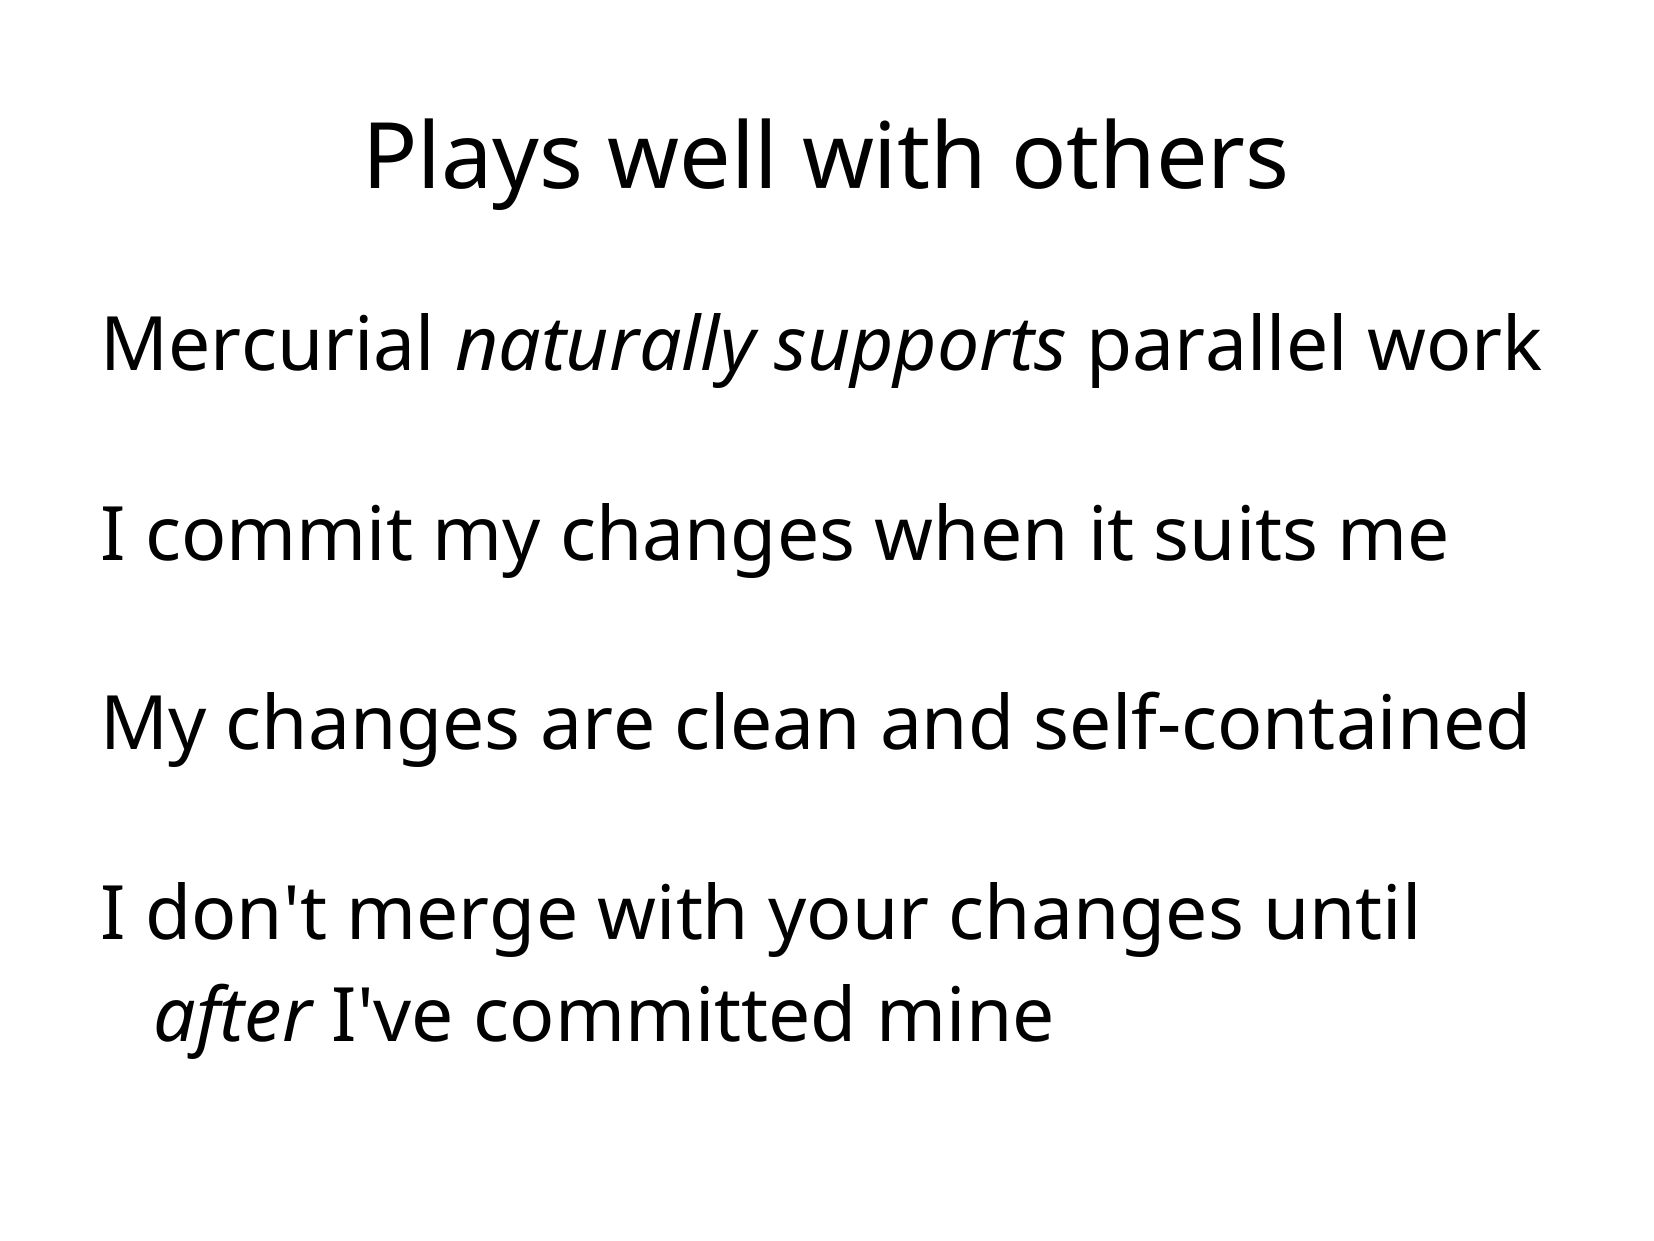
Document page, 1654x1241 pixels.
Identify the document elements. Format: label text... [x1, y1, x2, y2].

title Plays well with others [82, 49, 1571, 257]
list Mercurial naturally supports parallel work I commit my changes when it suits me My changes are clean and self-contained I don't merge with your changes until after I've committed mine [82, 290, 1571, 1109]
